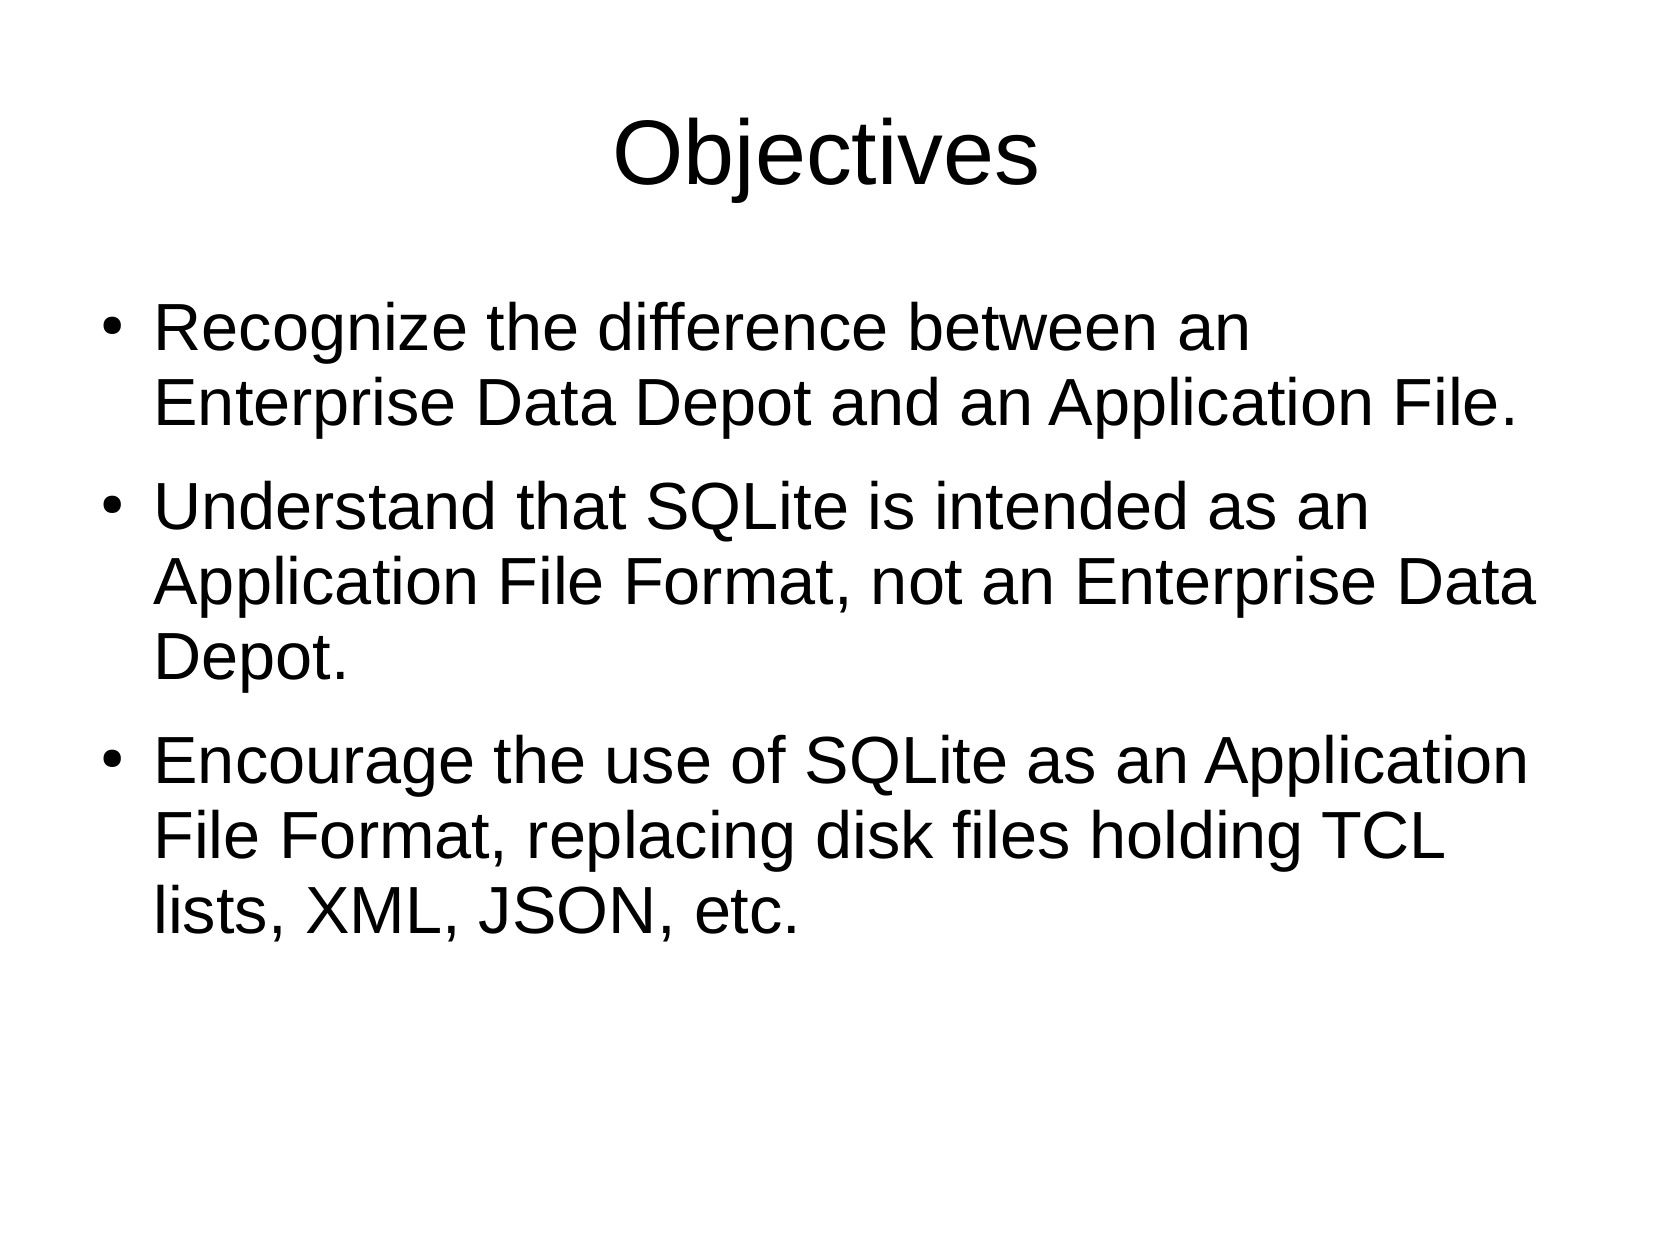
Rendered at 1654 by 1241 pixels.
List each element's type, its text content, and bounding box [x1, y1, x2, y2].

title Objectives [82, 49, 1571, 257]
list Recognize the difference between an Enterprise Data Depot and an Application File. Understand that SQLite is intended as an Application File Format, not an Enterprise Data Depot. Encourage the use of SQLite as an Application File Format, replacing disk files holding TCL lists, XML, JSON, etc. [82, 290, 1571, 1109]
